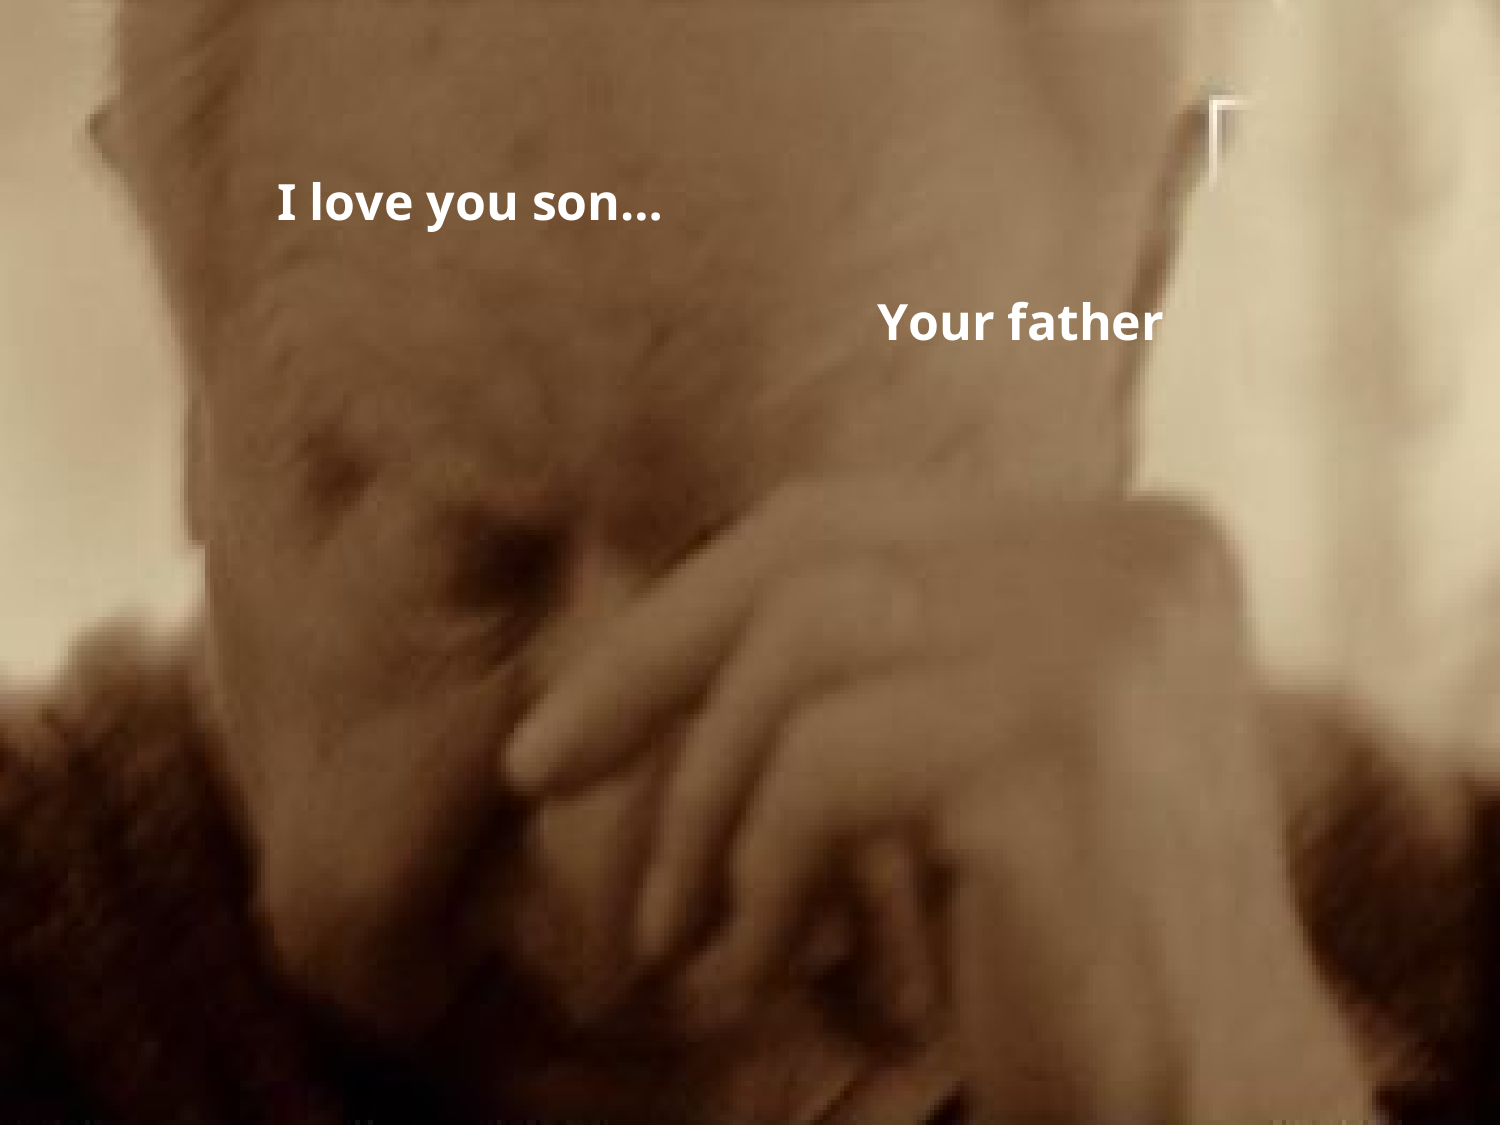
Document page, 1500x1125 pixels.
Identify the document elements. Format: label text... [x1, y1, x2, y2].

picture [0, 0, 1500, 1125]
text_box I love you son… Your father [262, 162, 1288, 358]
